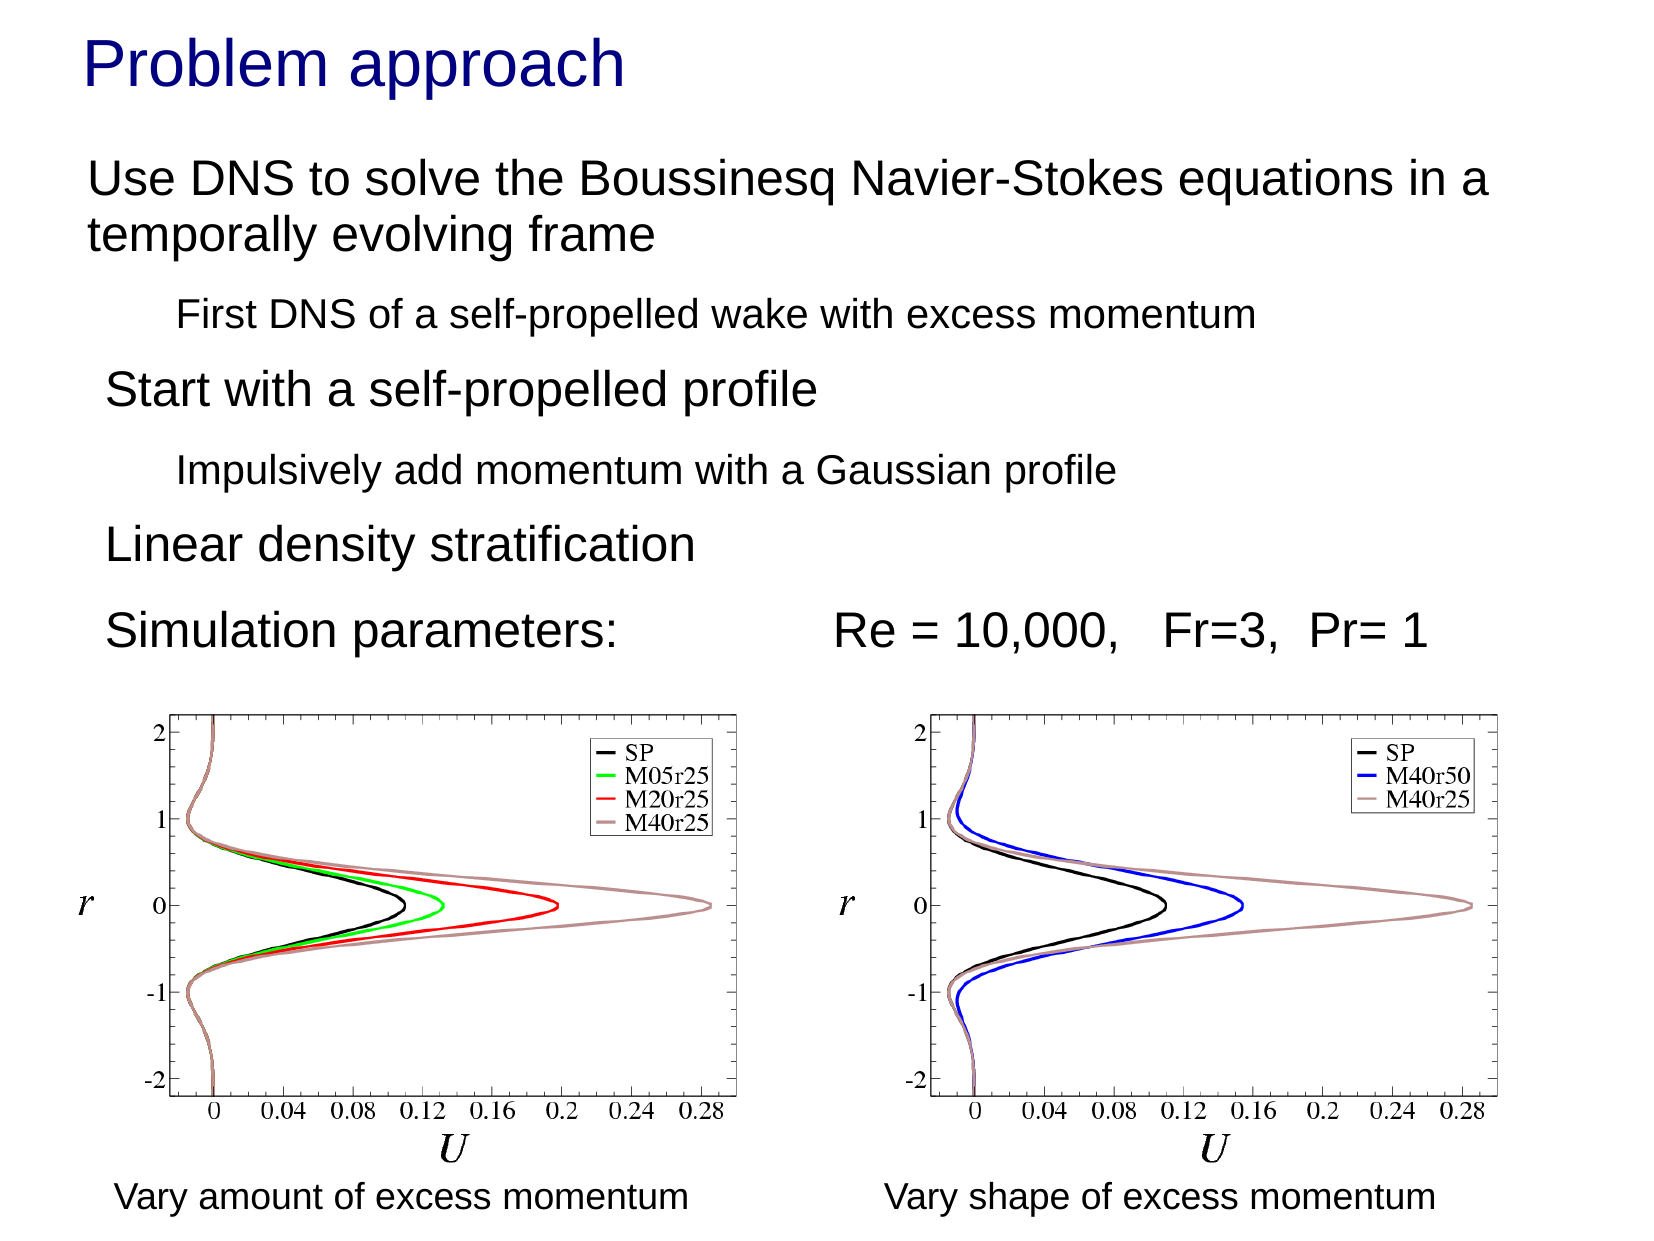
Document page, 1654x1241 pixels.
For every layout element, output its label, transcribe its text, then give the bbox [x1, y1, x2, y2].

picture [836, 712, 1498, 1163]
title Problem approach [82, 7, 1571, 120]
text_box Vary amount of excess momentum Vary shape of excess momentum [75, 1175, 1501, 1241]
picture [75, 712, 737, 1163]
list Use DNS to solve the Boussinesq Navier-Stokes equations in a temporally evolving frame First DNS of a self-propelled wake with excess momentum Start with a self-propelled profile Impulsively add momentum with a Gaussian profile Linear density stratification Simulation parameters: Re = 10,000, Fr=3, Pr= 1 [86, 150, 1576, 1163]
